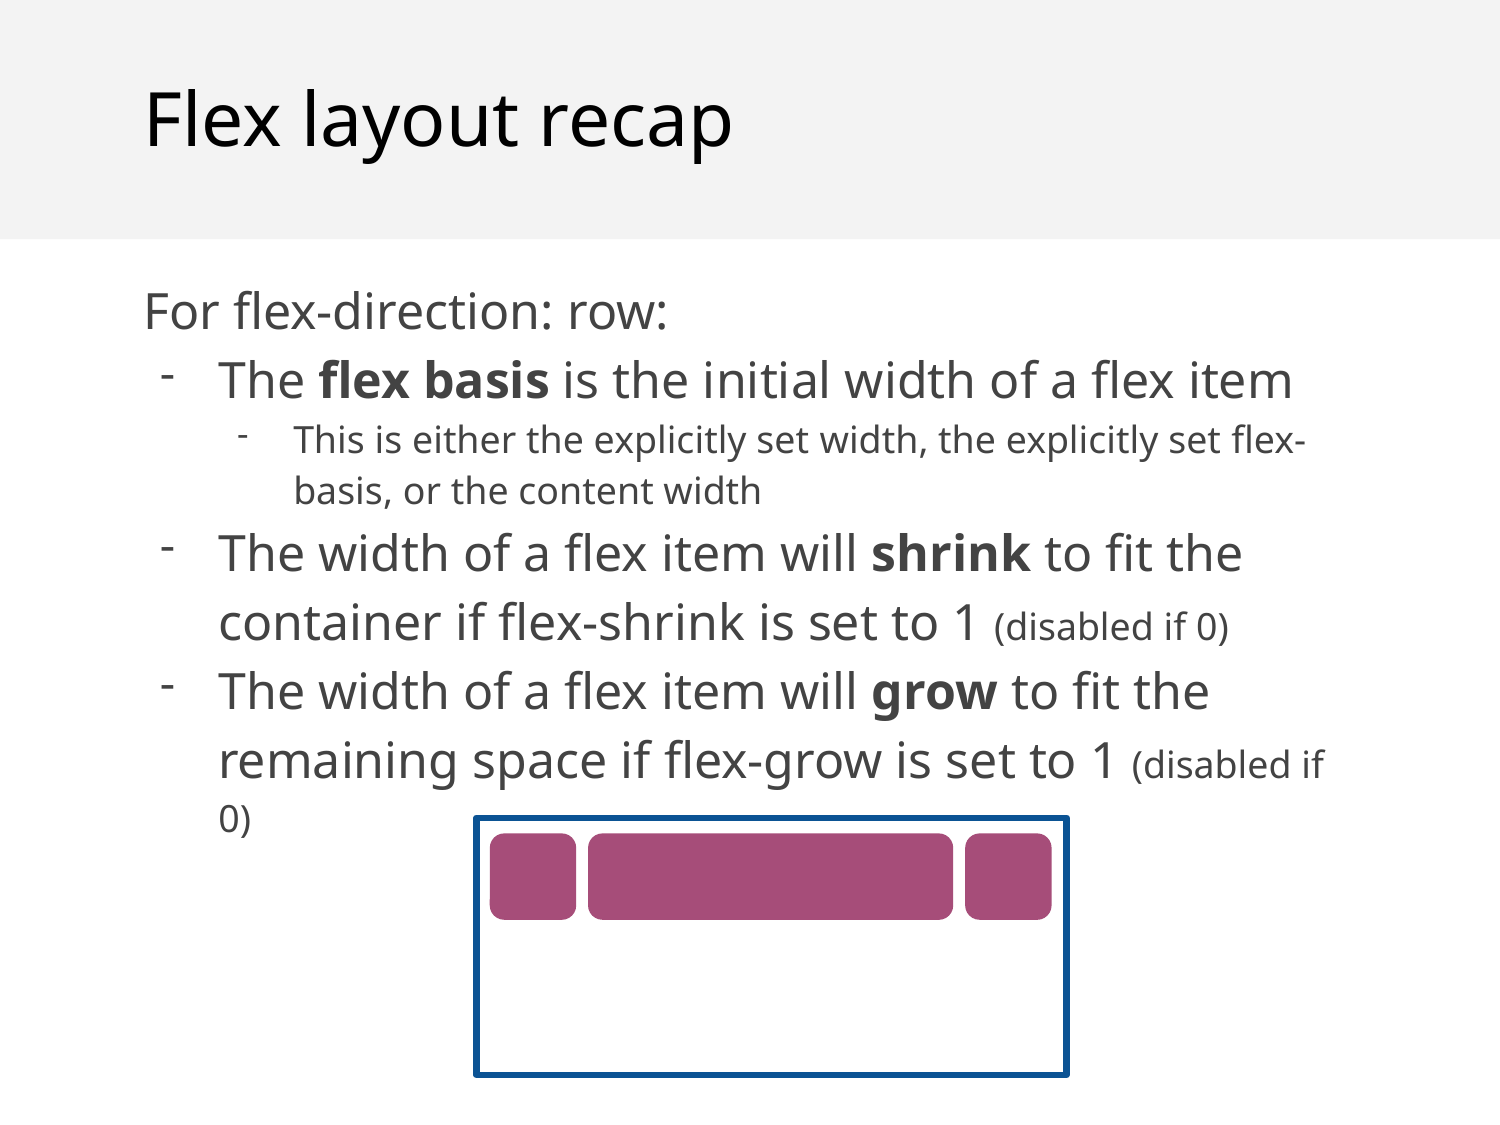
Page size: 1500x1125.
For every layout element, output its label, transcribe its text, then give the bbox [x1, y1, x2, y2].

list For flex-direction: row: The flex basis is the initial width of a flex item This is either the explicitly set width, the explicitly set flex-basis, or the content width The width of a flex item will shrink to fit the container if flex-shrink is set to 1 (disabled if 0) The width of a flex item will grow to fit the remaining space if flex-grow is set to 1 (disabled if 0) [128, 255, 1372, 659]
title Flex layout recap [128, 56, 1372, 183]
text_box [476, 817, 1067, 1076]
